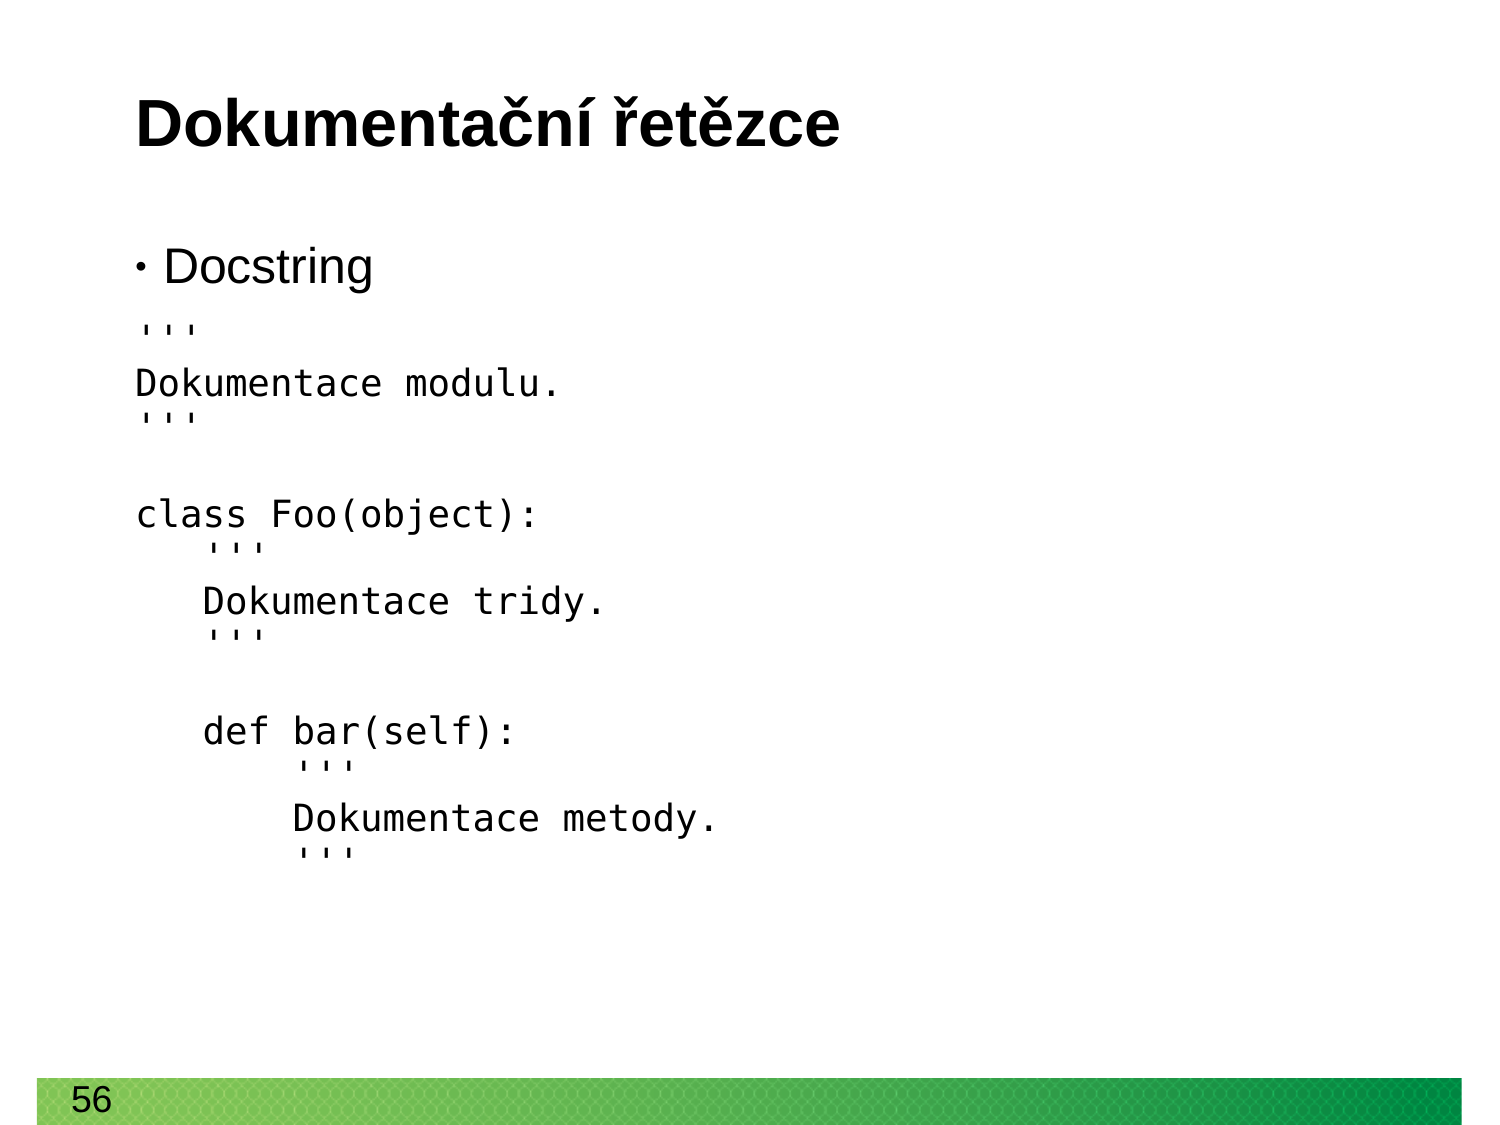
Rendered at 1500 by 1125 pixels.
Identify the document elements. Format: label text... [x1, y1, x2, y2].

title Dokumentační řetězce [135, 41, 1372, 204]
list Docstring ''' Dokumentace modulu. ''' class Foo(object): ''' Dokumentace tridy. ''' def bar(self): ''' Dokumentace metody. ''' [135, 238, 1372, 892]
picture [36, 1078, 1462, 1125]
